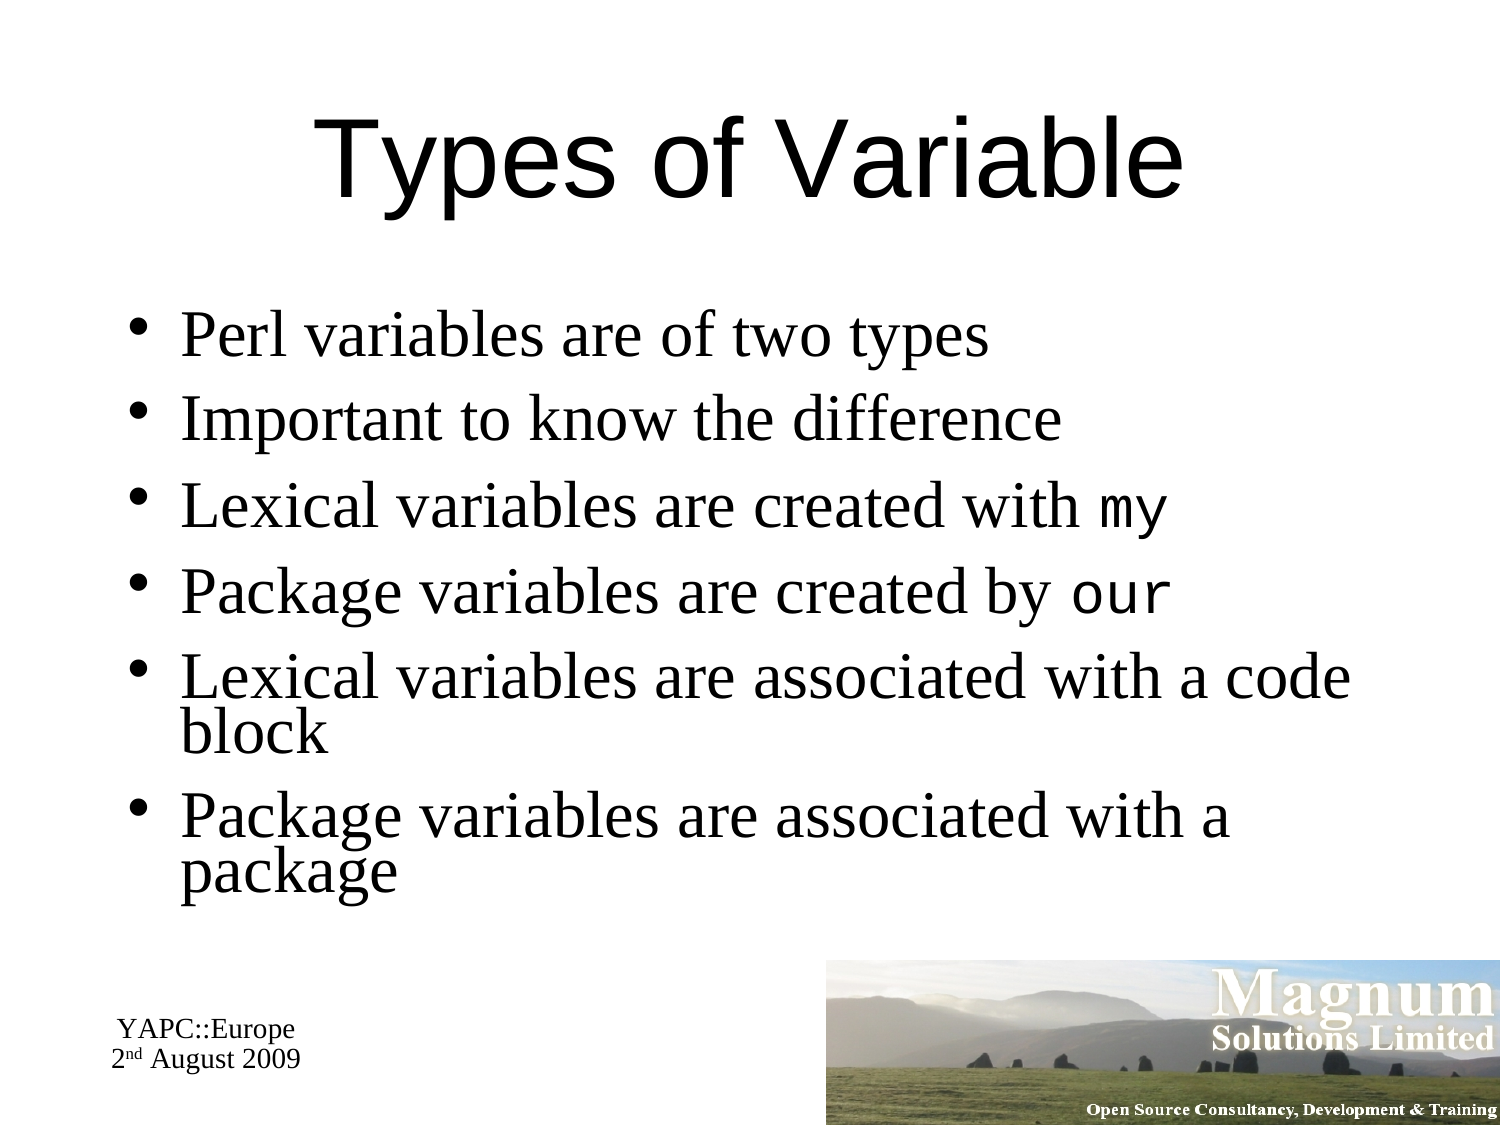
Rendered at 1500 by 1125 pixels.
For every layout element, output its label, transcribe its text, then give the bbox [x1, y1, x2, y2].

list Perl variables are of two types Important to know the difference Lexical variables are created with my Package variables are created by our Lexical variables are associated with a code block Package variables are associated with a package [110, 312, 1391, 923]
title Types of Variable [110, 19, 1391, 296]
picture [826, 960, 1500, 1125]
